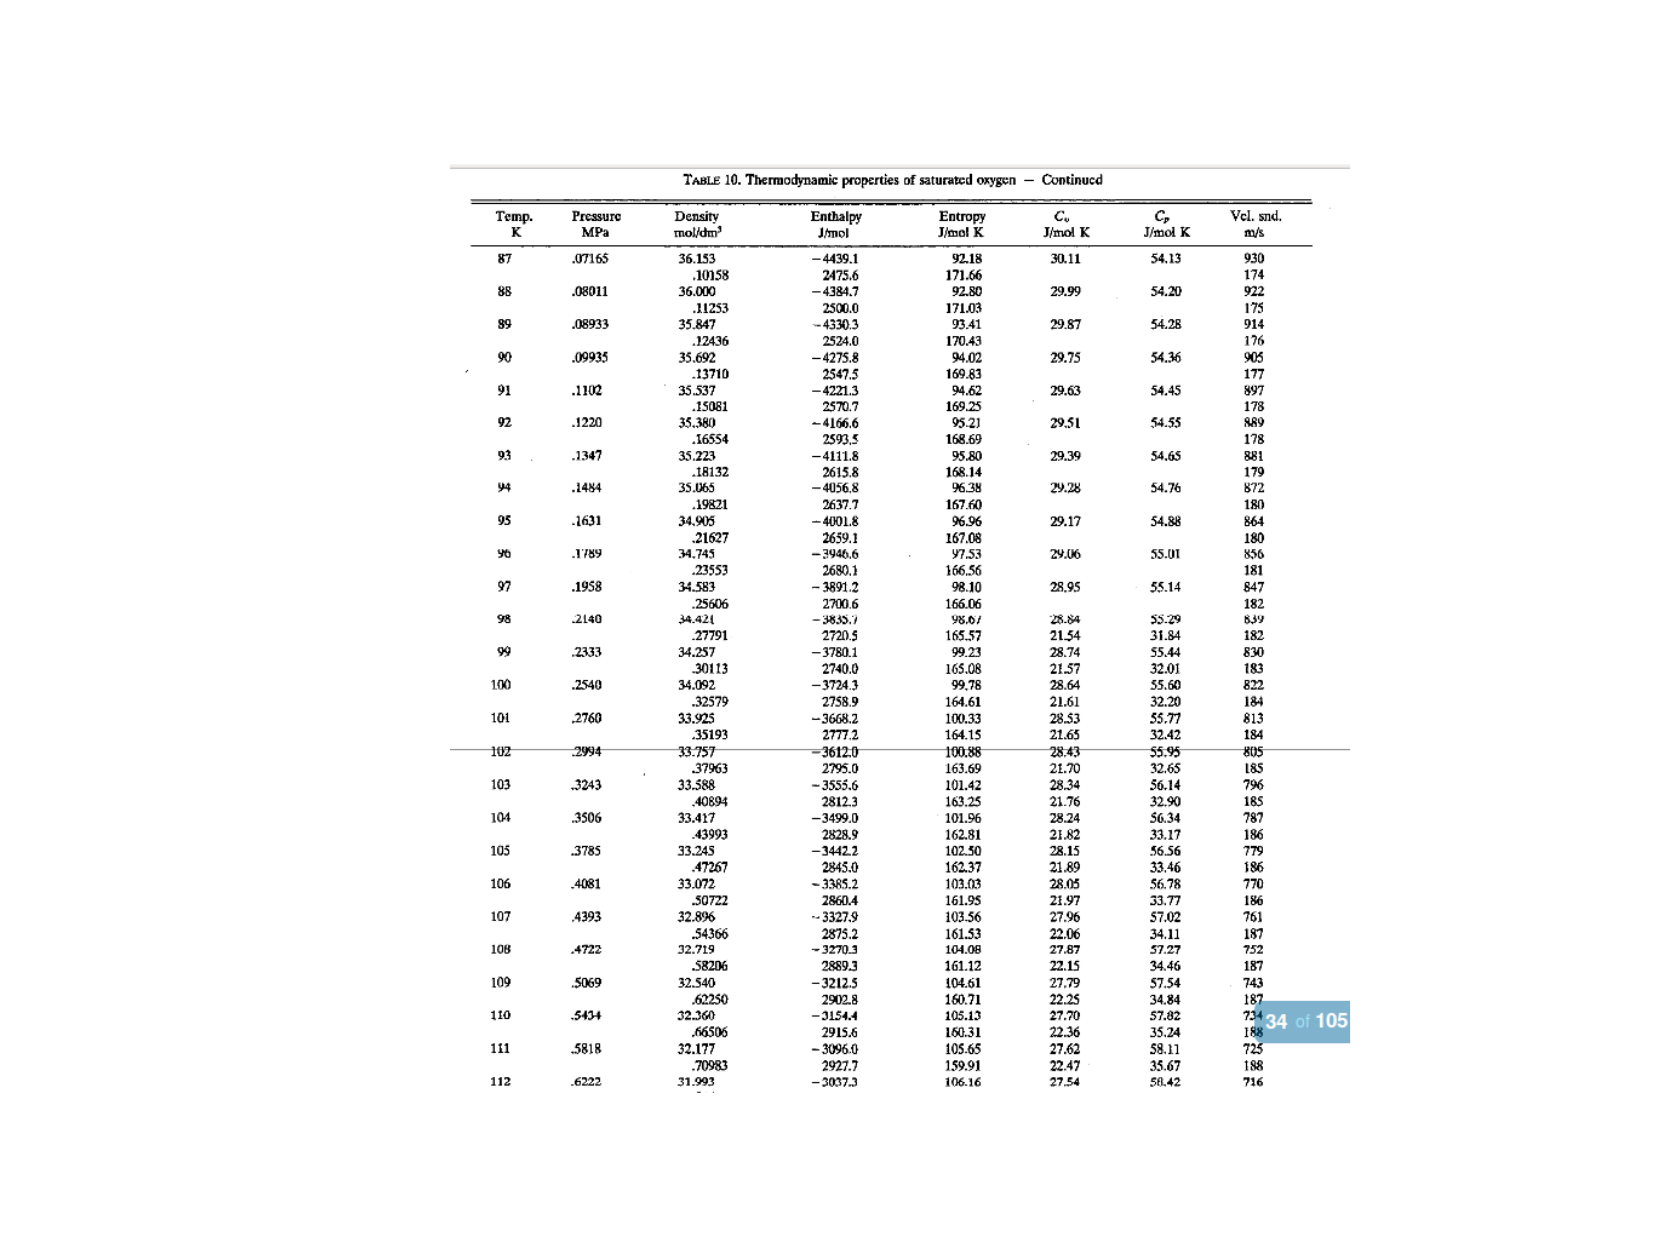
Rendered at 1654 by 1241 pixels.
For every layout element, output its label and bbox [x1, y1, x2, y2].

picture [450, 163, 1351, 1094]
